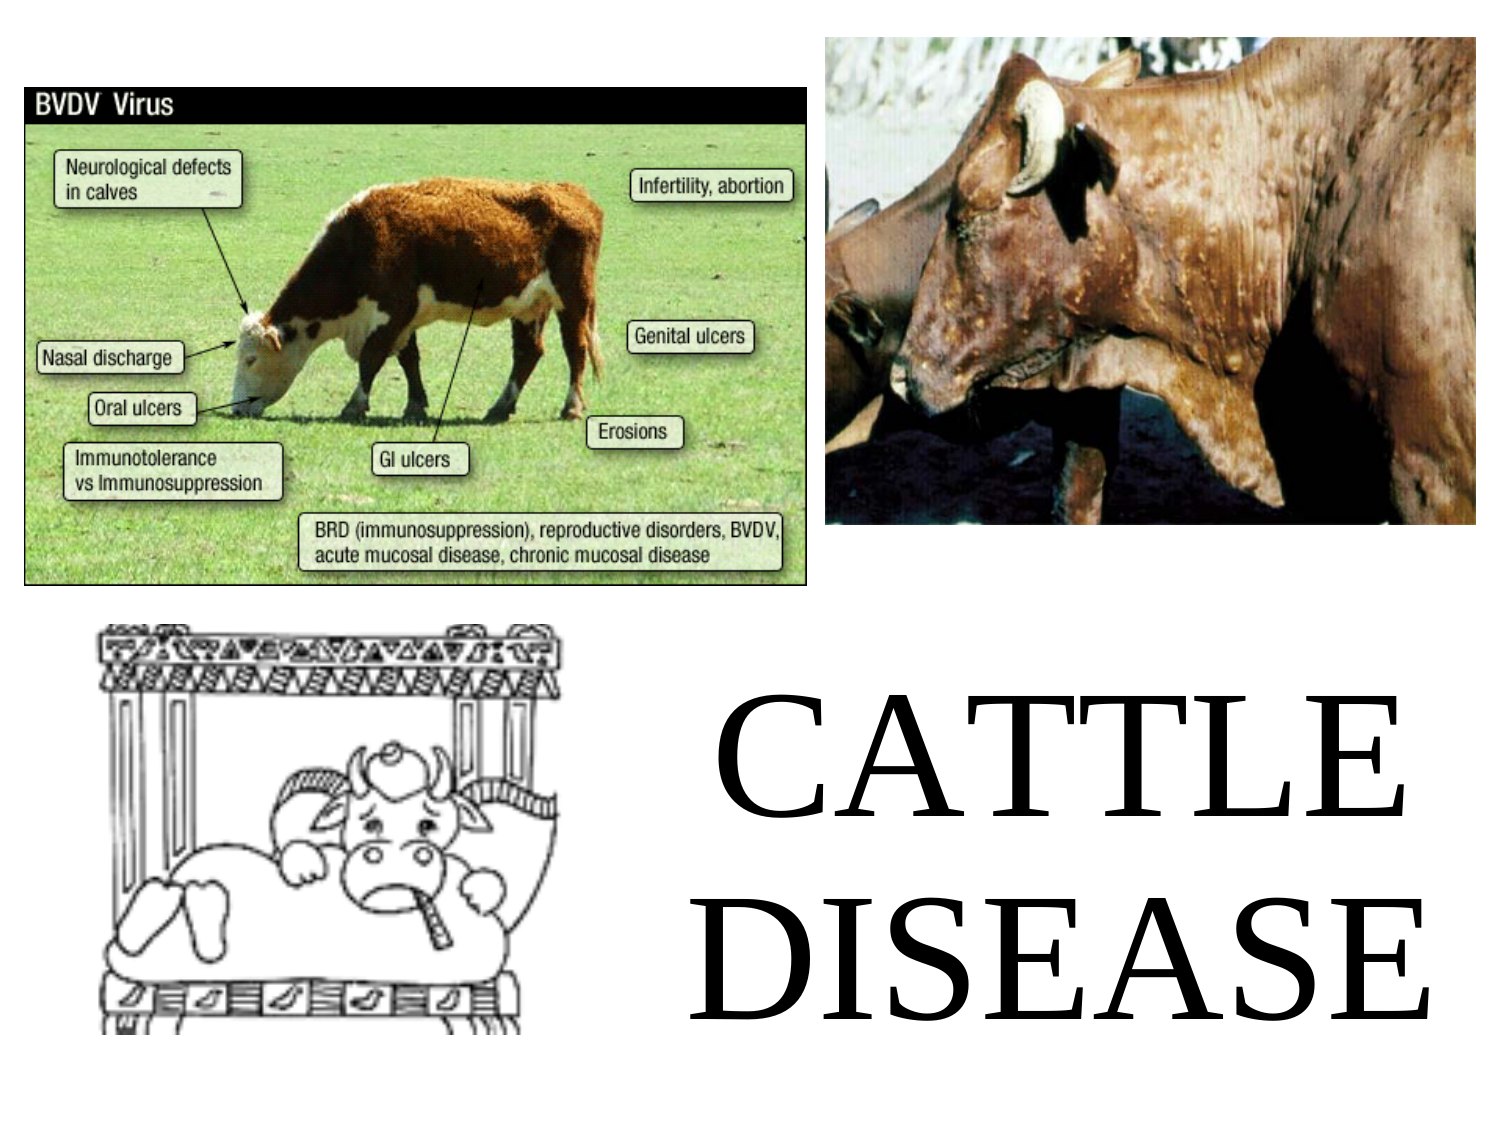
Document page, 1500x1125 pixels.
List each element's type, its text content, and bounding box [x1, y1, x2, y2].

picture [87, 624, 588, 1035]
picture [24, 87, 807, 586]
title CATTLE DISEASE [650, 624, 1476, 1088]
picture [825, 37, 1476, 526]
